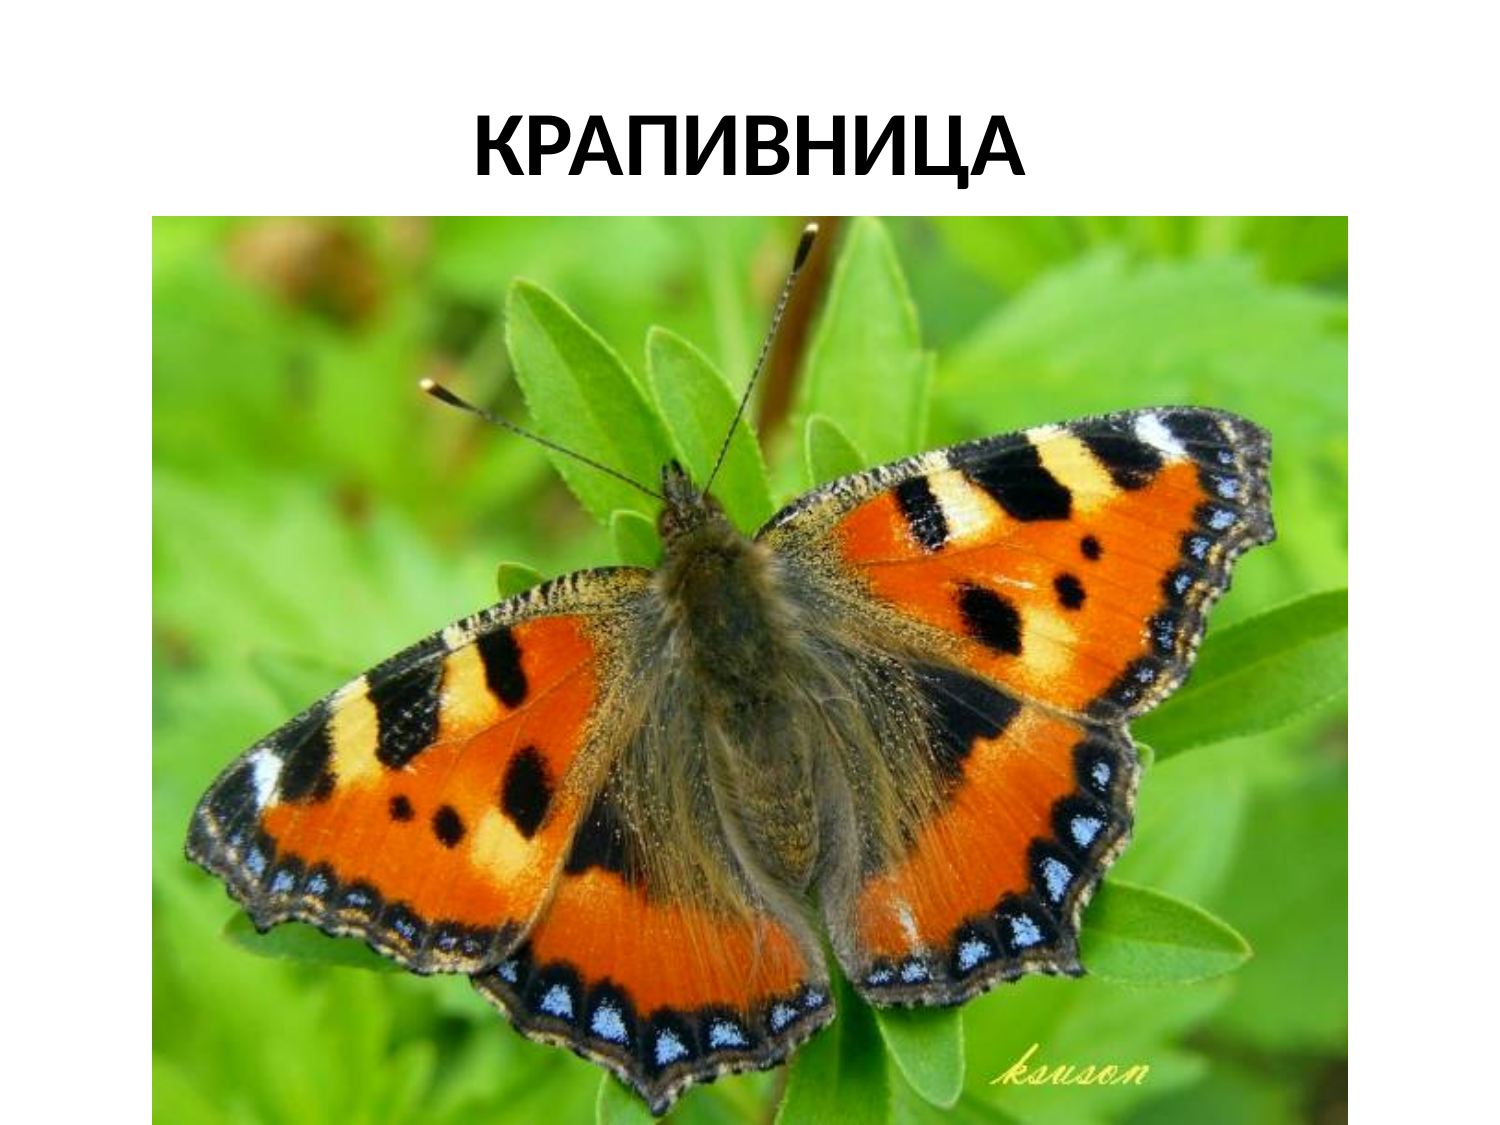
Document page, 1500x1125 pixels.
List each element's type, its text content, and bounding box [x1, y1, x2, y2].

text_box КРАПИВНИЦА [75, 45, 1426, 233]
picture [152, 216, 1348, 1125]
